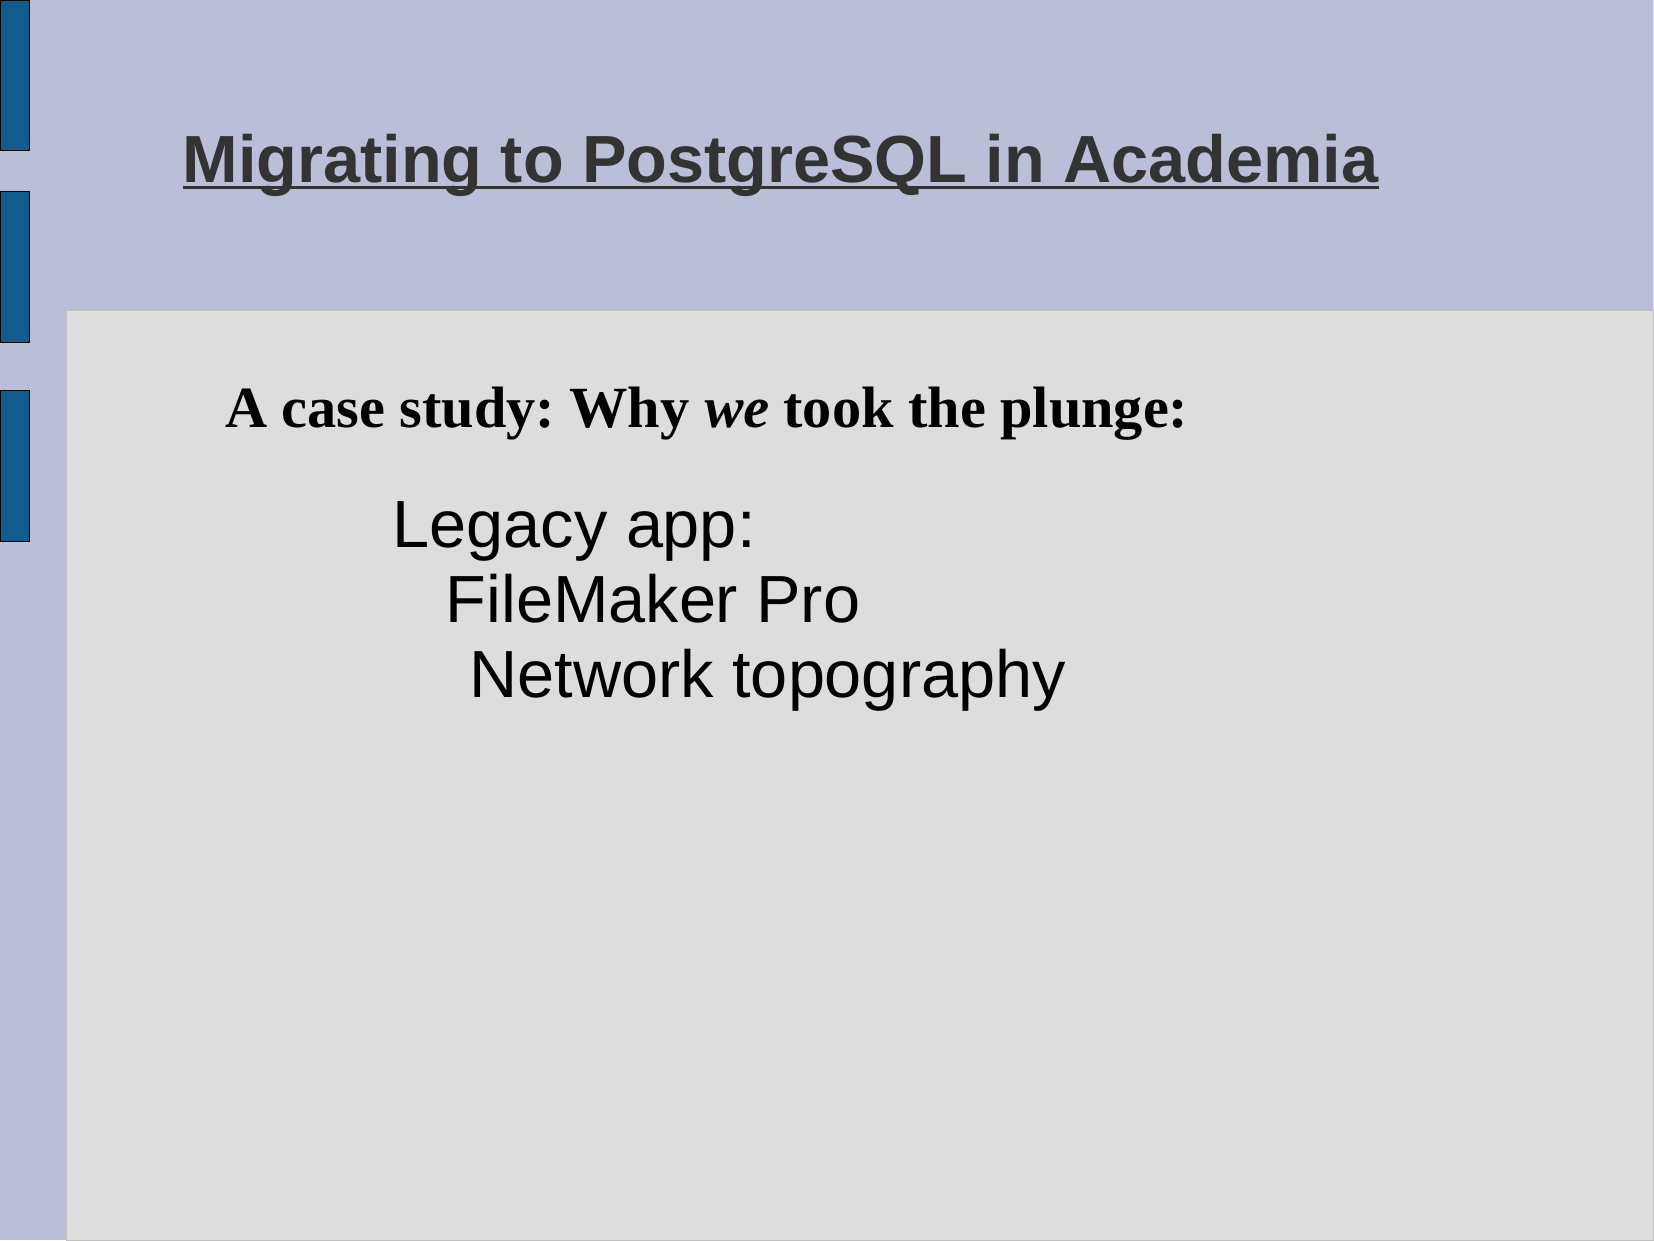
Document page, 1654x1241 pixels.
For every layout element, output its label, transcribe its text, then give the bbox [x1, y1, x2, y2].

text_box Legacy app: FileMaker Pro Network topography [375, 487, 1313, 712]
title Migrating to PostgreSQL in Academia [75, 55, 1488, 263]
text_box A case study: Why we took the plunge: [225, 375, 1388, 441]
